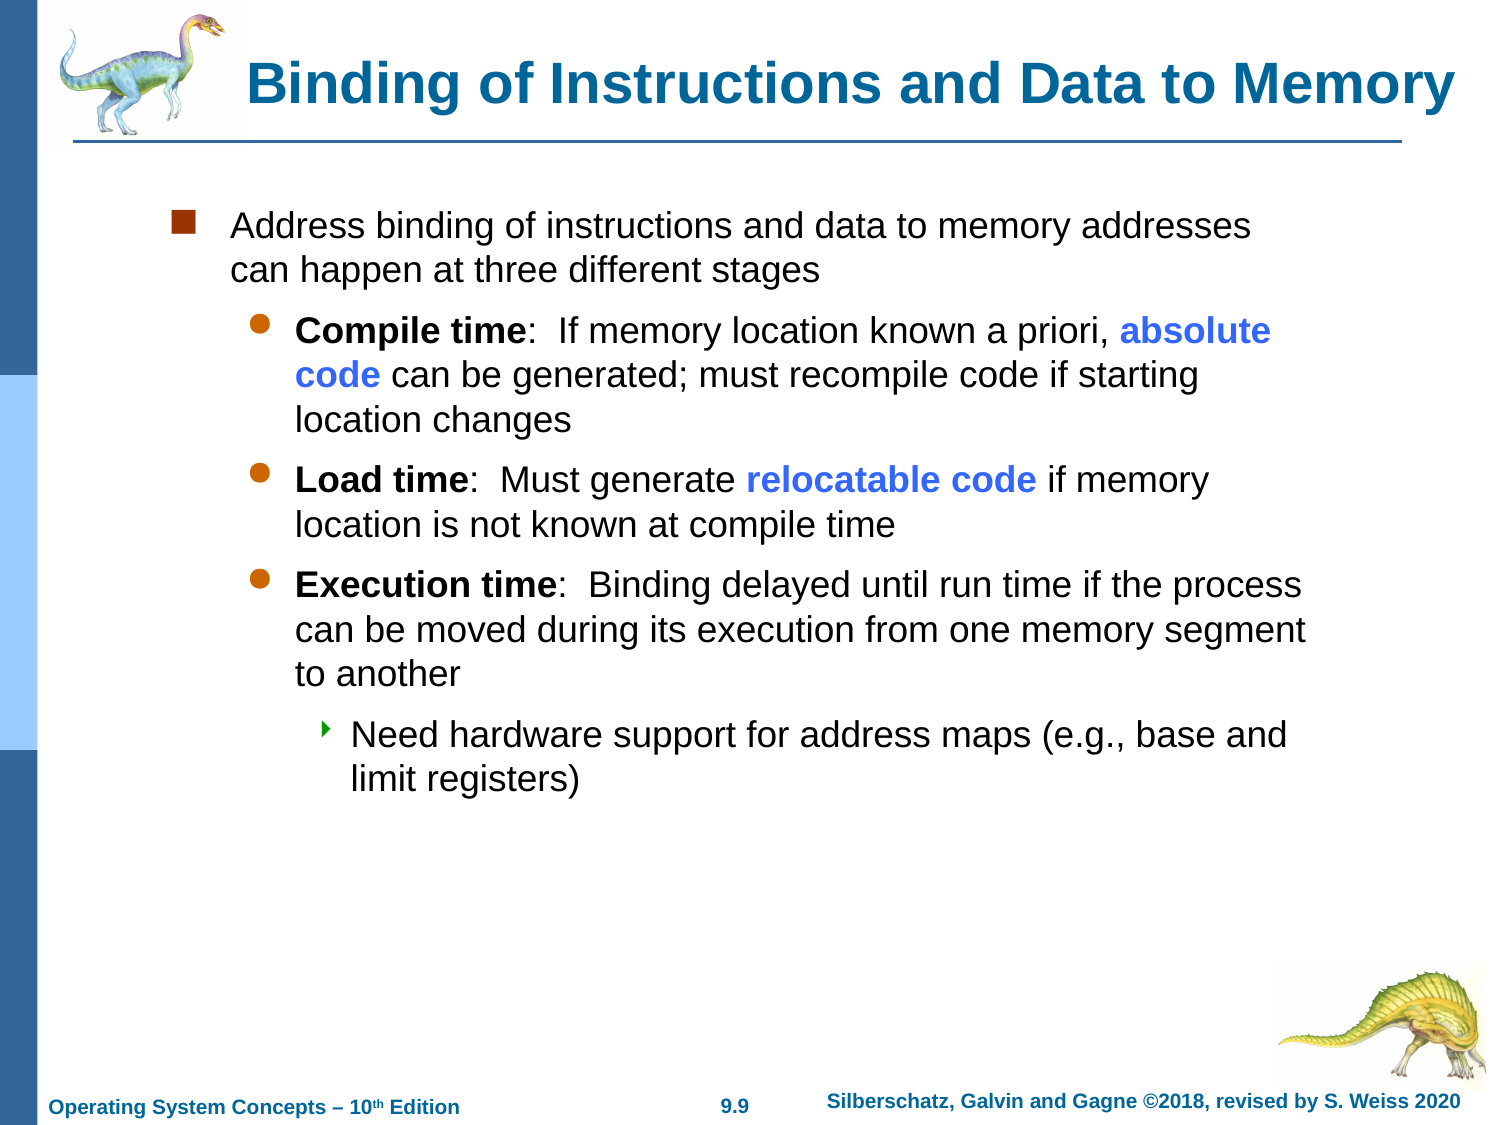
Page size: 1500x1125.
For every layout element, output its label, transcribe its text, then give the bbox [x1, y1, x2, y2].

list Address binding of instructions and data to memory addresses can happen at three different stages Compile time: If memory location known a priori, absolute code can be generated; must recompile code if starting location changes Load time: Must generate relocatable code if memory location is not known at compile time Execution time: Binding delayed until run time if the process can be moved during its execution from one memory segment to another Need hardware support for address maps (e.g., base and limit registers) [159, 132, 1330, 808]
picture [46, 0, 243, 149]
title Binding of Instructions and Data to Memory [184, 47, 1500, 123]
picture [1275, 959, 1486, 1090]
